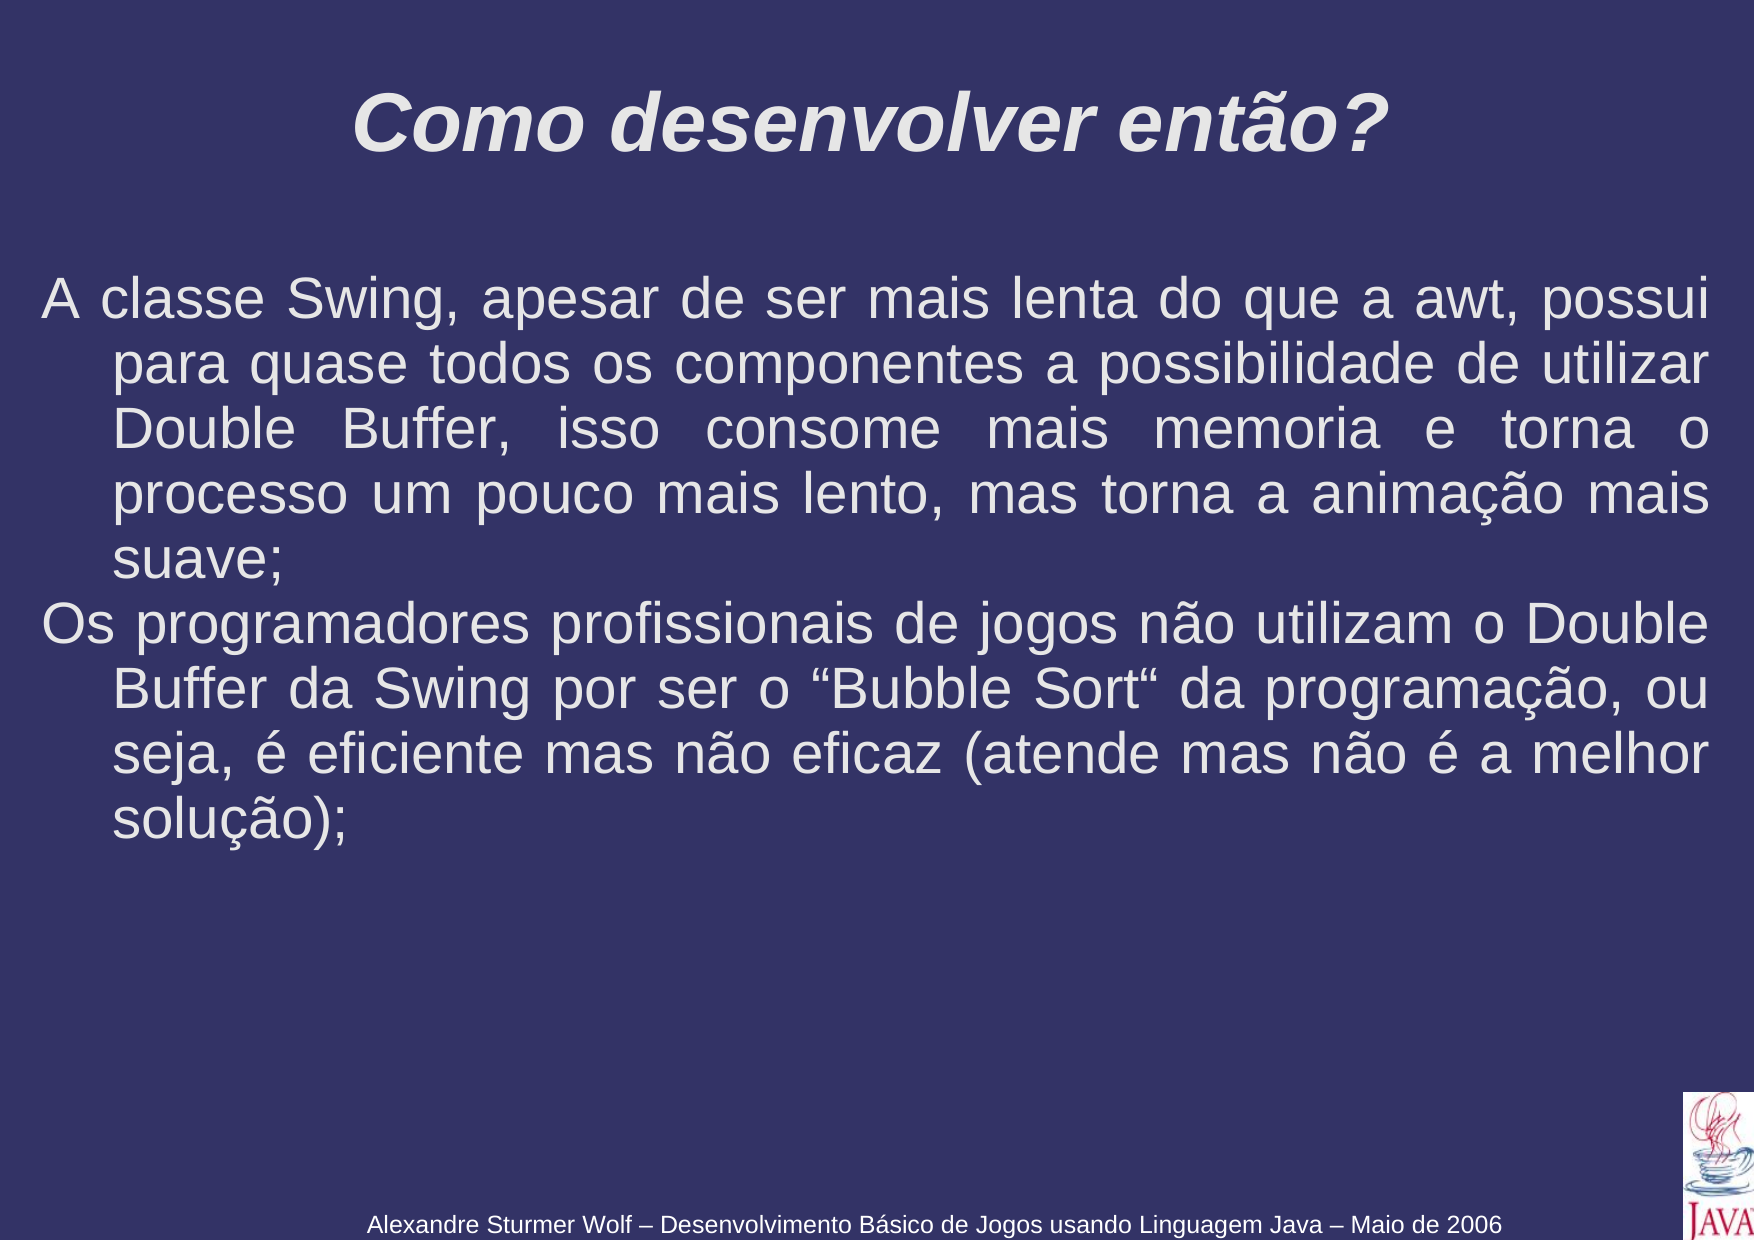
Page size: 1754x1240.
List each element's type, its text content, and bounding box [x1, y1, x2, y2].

picture [1683, 1092, 1754, 1240]
list A classe Swing, apesar de ser mais lenta do que a awt, possui para quase todos os componentes a possibilidade de utilizar Double Buffer, isso consome mais memoria e torna o processo um pouco mais lento, mas torna a animação mais suave; Os programadores profissionais de jogos não utilizam o Double Buffer da Swing por ser o “Bubble Sort“ da programação, ou seja, é eficiente mas não eficaz (atende mas não é a melhor solução); [29, 265, 1713, 1182]
title Como desenvolver então? [29, 19, 1713, 227]
